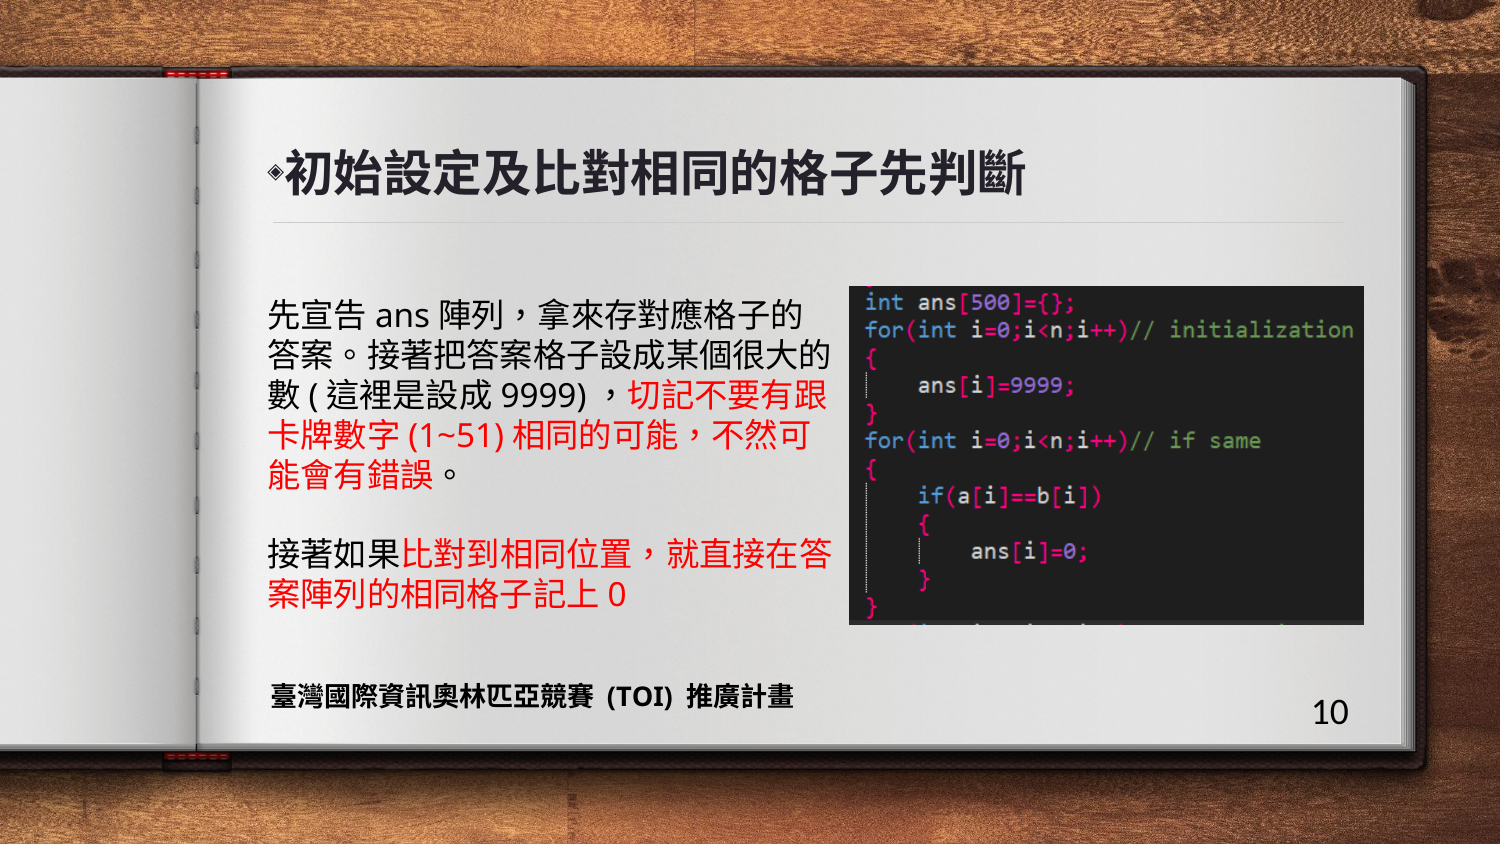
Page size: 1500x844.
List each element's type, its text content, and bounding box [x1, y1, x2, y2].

text_box 先宣告ans陣列，拿來存對應格子的答案。接著把答案格子設成某個很大的數(這裡是設成9999)，切記不要有跟卡牌數字(1~51)相同的可能，不然可能會有錯誤。 接著如果比對到相同位置，就直接在答案陣列的相同格子記上0 [252, 286, 849, 625]
text_box [1295, 672, 1386, 737]
picture [849, 286, 1364, 625]
list 初始設定及比對相同的格子先判斷 [252, 126, 1194, 216]
